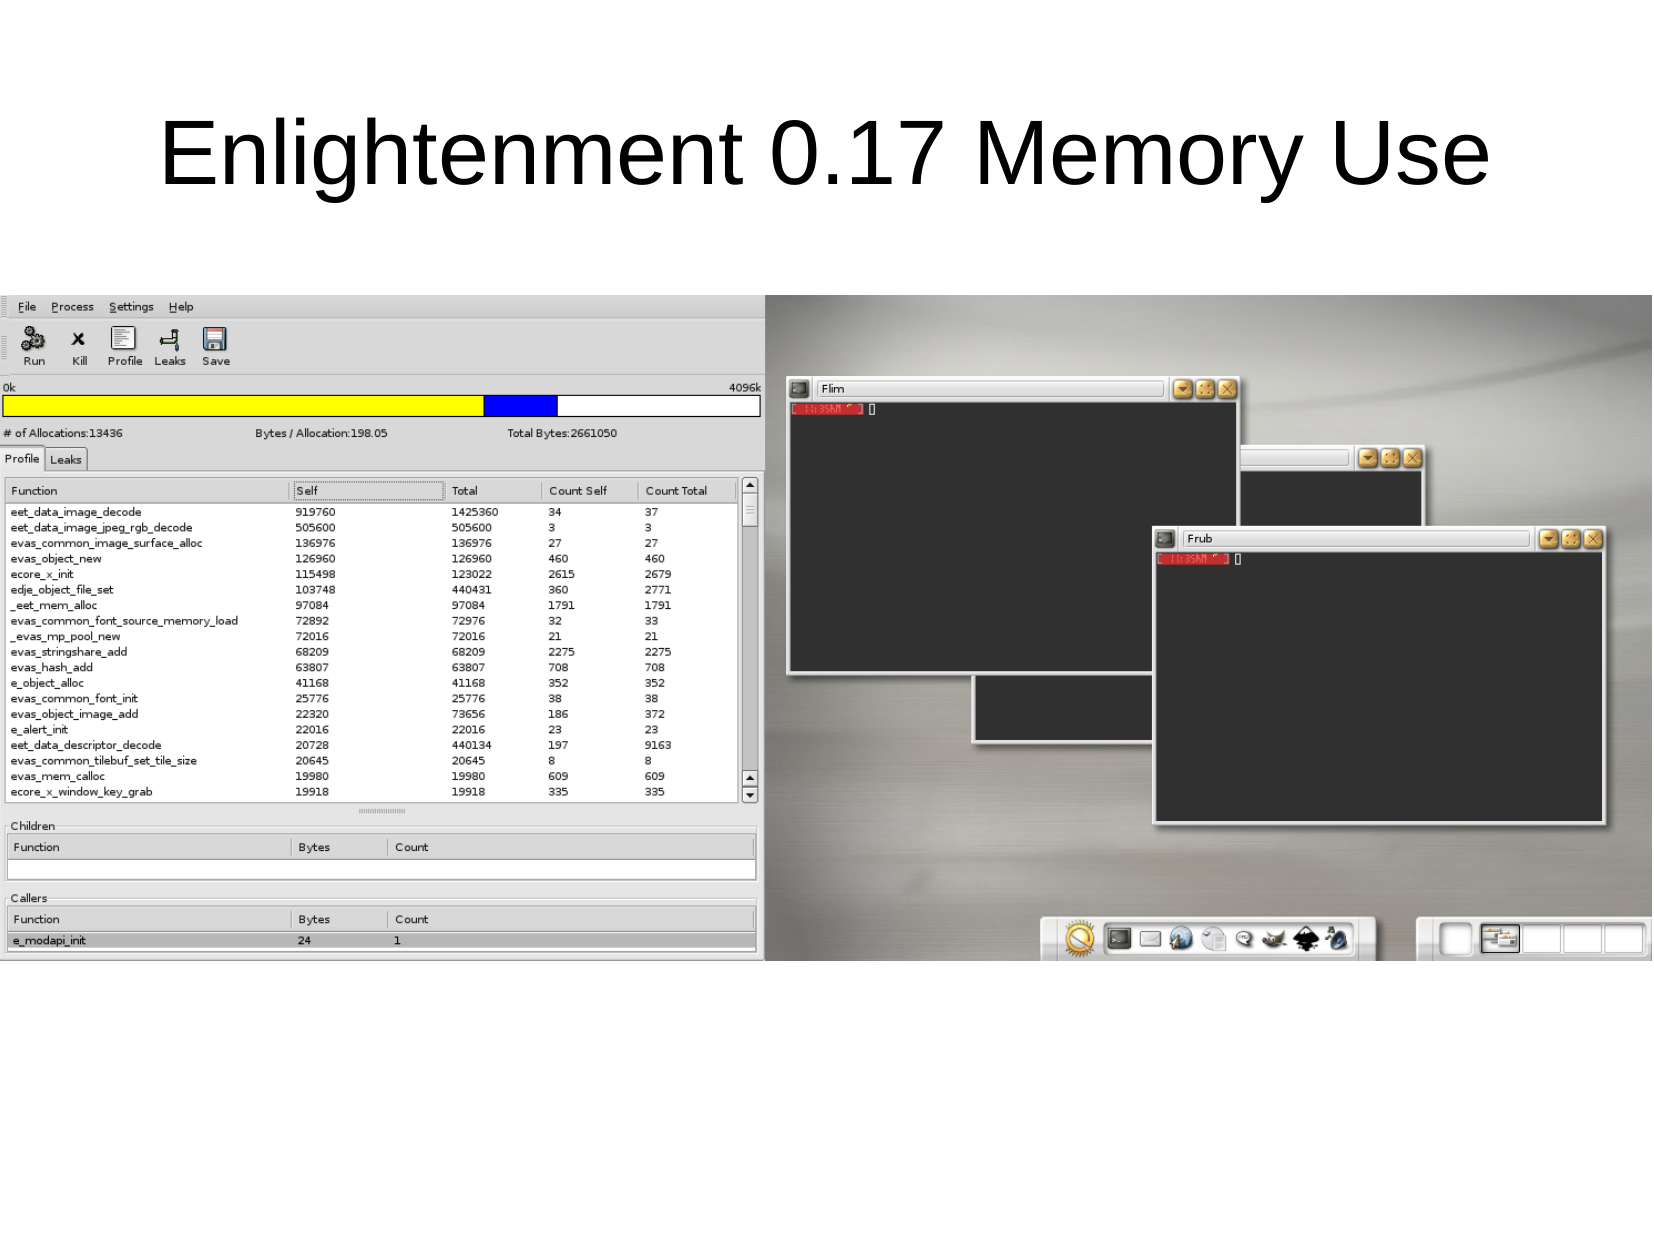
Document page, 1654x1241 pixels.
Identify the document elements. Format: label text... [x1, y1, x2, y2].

title Enlightenment 0.17 Memory Use [82, 49, 1571, 257]
picture [0, 295, 1652, 961]
